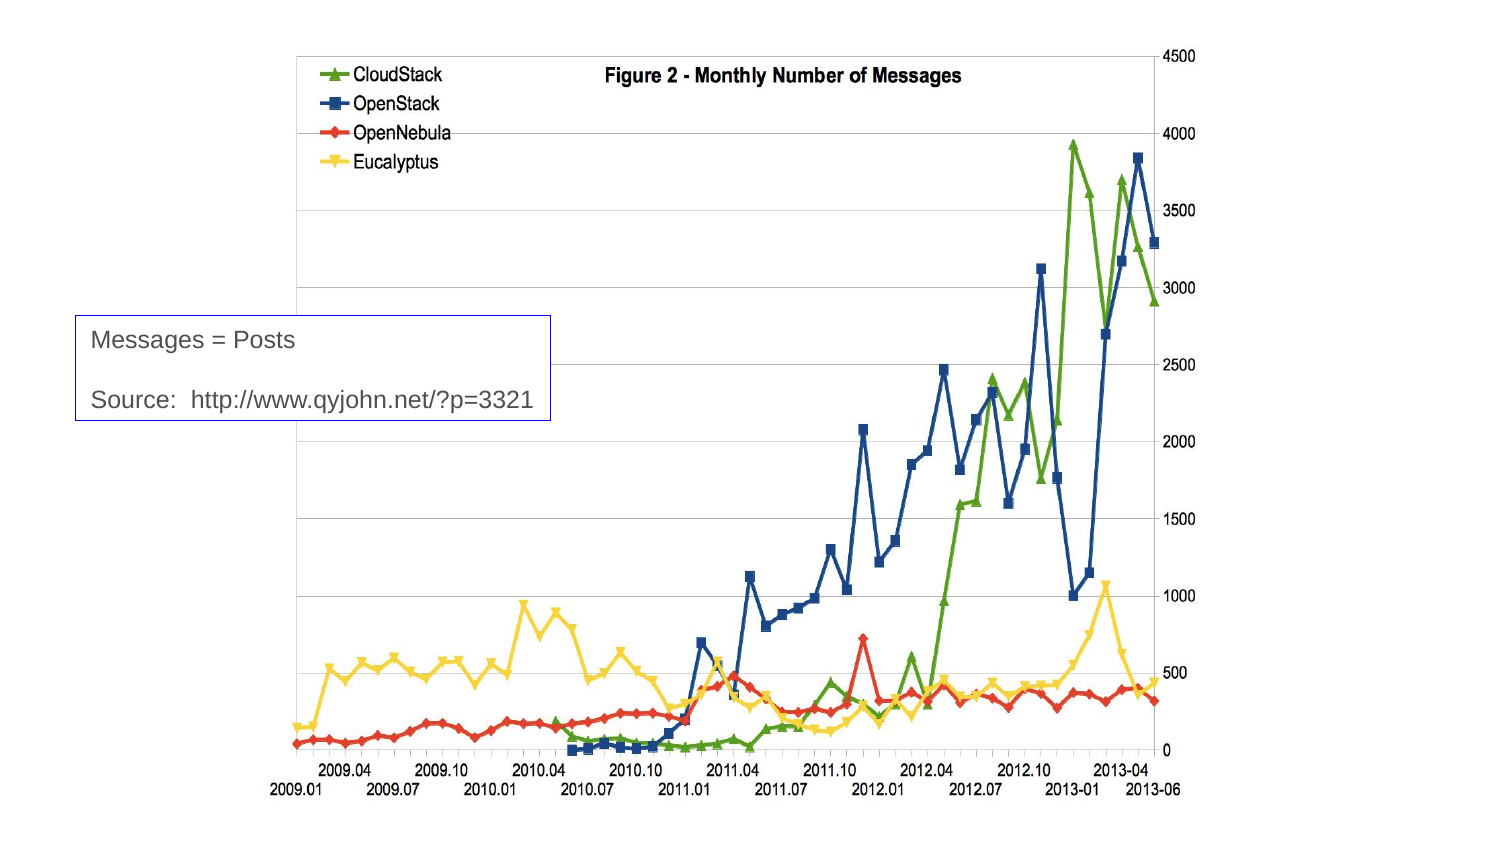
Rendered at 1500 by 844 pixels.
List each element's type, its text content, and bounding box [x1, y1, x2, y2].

picture [225, 15, 1225, 844]
text_box Messages = Posts Source: http://www.qyjohn.net/?p=3321 [75, 315, 551, 421]
